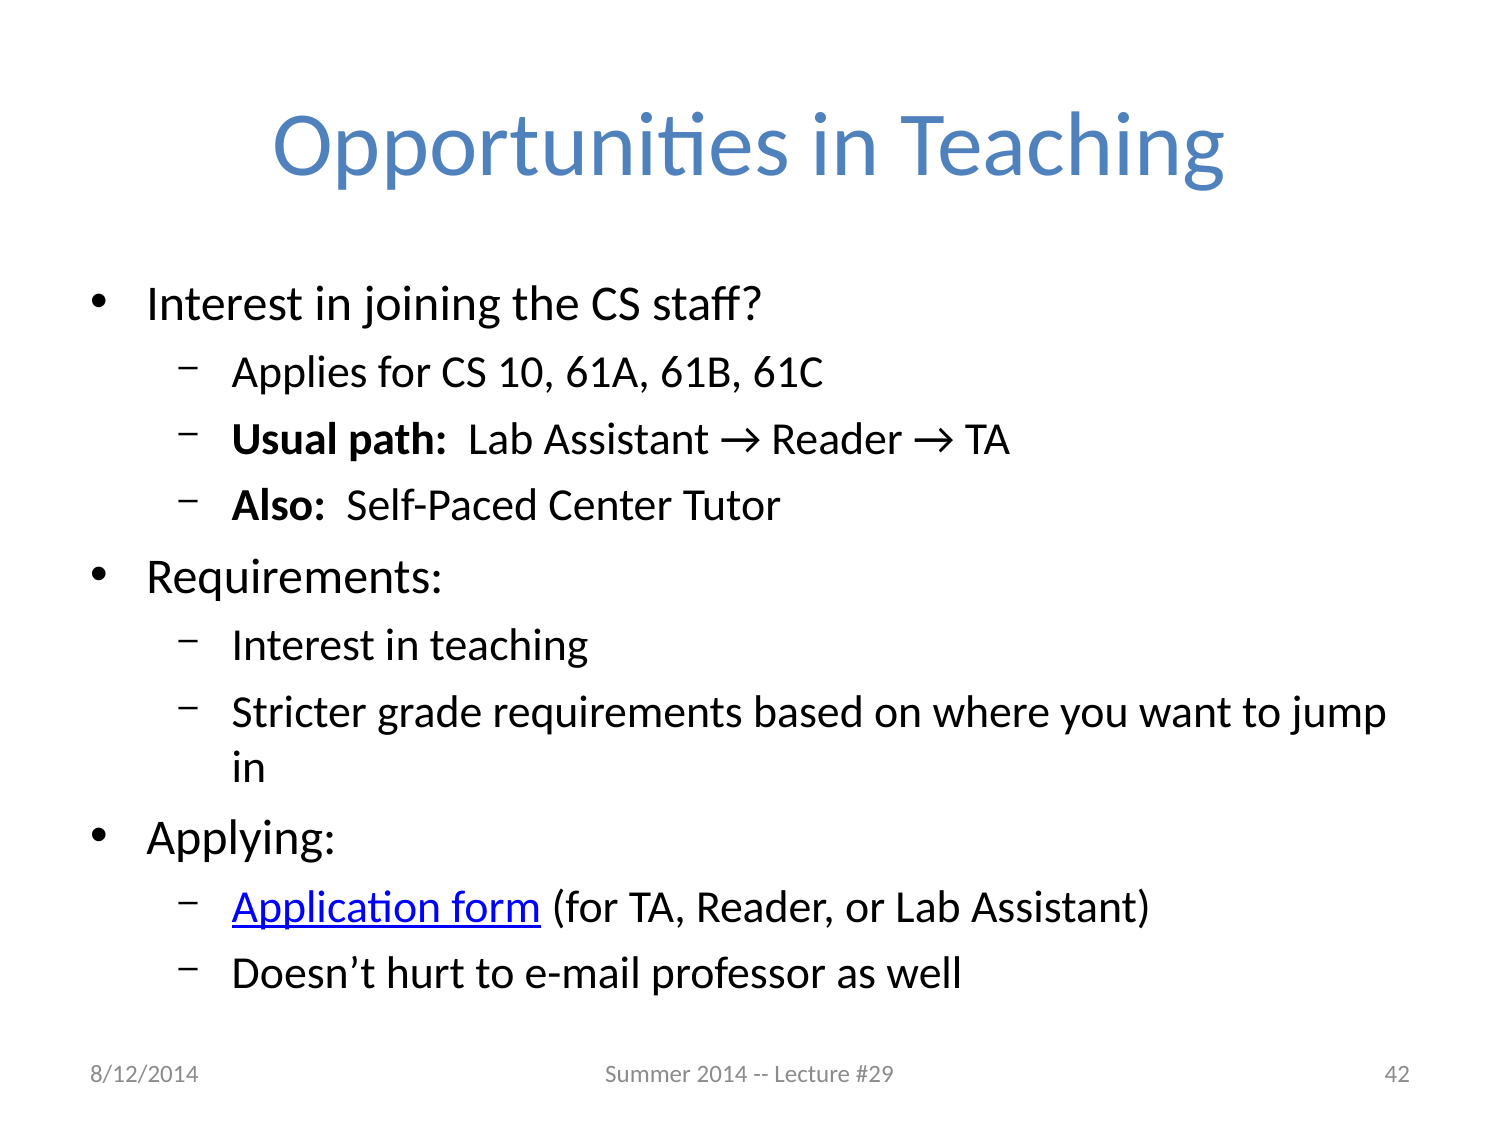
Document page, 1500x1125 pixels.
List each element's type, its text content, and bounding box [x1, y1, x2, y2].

slide_number 8/12/2014 [75, 1042, 425, 1103]
footer Summer 2014 -- Lecture #29 [512, 1042, 988, 1103]
slide_number <number> [1074, 1042, 1425, 1103]
list Interest in joining the CS staff? Applies for CS 10, 61A, 61B, 61C Usual path: Lab Assistant → Reader → TA Also: Self-Paced Center Tutor Requirements: Interest in teaching Stricter grade requirements based on where you want to jump in Applying: Application form (for TA, Reader, or Lab Assistant) Doesn’t hurt to e-mail professor as well [75, 262, 1425, 1073]
title Opportunities in Teaching [75, 45, 1425, 233]
